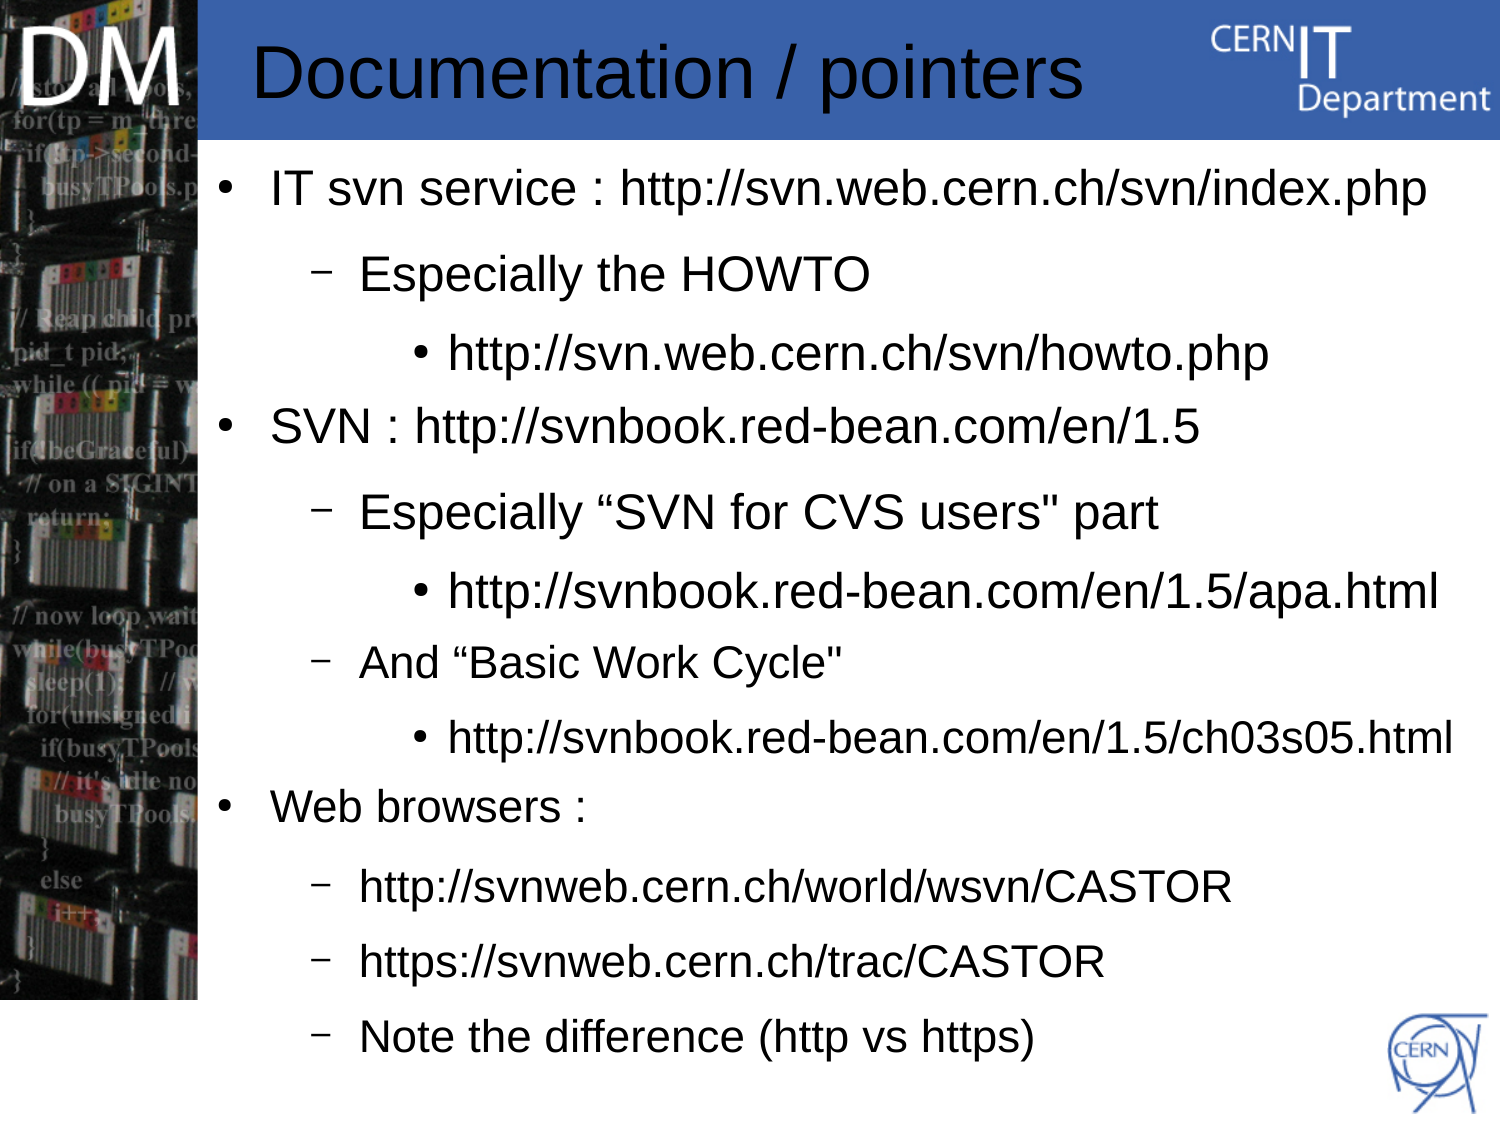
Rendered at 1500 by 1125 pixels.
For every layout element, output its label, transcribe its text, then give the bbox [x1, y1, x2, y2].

picture [198, 0, 1500, 140]
picture [1387, 1070, 1489, 1114]
title Documentation / pointers [212, 0, 1125, 138]
list IT svn service : http://svn.web.cern.ch/svn/index.php Especially the HOWTO http://svn.web.cern.ch/svn/howto.php SVN : http://svnbook.red-bean.com/en/1.5 Especially “SVN for CVS users" part http://svnbook.red-bean.com/en/1.5/apa.html And “Basic Work Cycle" http://svnbook.red-bean.com/en/1.5/ch03s05.html Web browsers : http://svnweb.cern.ch/world/wsvn/CASTOR https://svnweb.cern.ch/trac/CASTOR Note the difference (http vs https) [165, 145, 1500, 1070]
